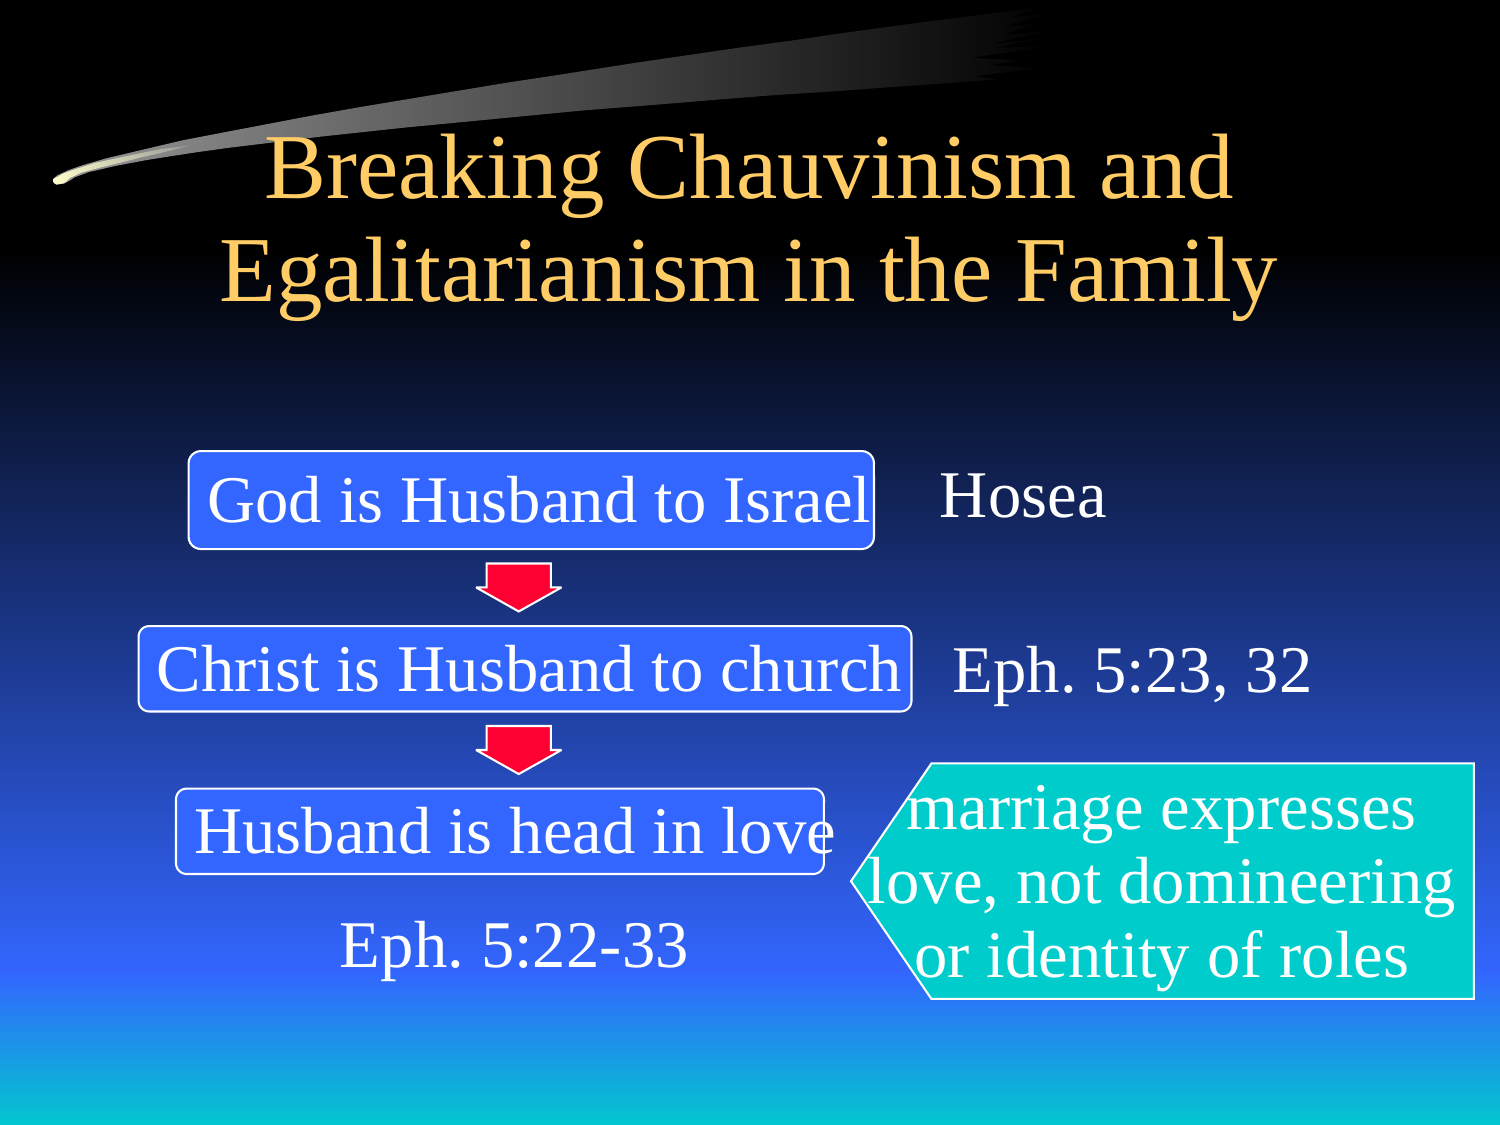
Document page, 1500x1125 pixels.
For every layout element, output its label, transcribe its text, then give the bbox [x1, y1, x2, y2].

text_box Christ is Husband to church [138, 626, 912, 712]
text_box God is Husband to Israel [188, 451, 875, 550]
text_box Eph. 5:23, 32 [937, 624, 1350, 715]
title Breaking Chauvinism and Egalitarianism in the Family [112, 108, 1388, 330]
text_box [476, 726, 562, 775]
text_box Eph. 5:22-33 [324, 899, 738, 990]
text_box Husband is head in love [175, 788, 824, 875]
text_box Hosea [924, 449, 1288, 540]
text_box marriage expresses love, not domineering or identity of roles [850, 763, 1474, 999]
text_box [476, 563, 562, 612]
